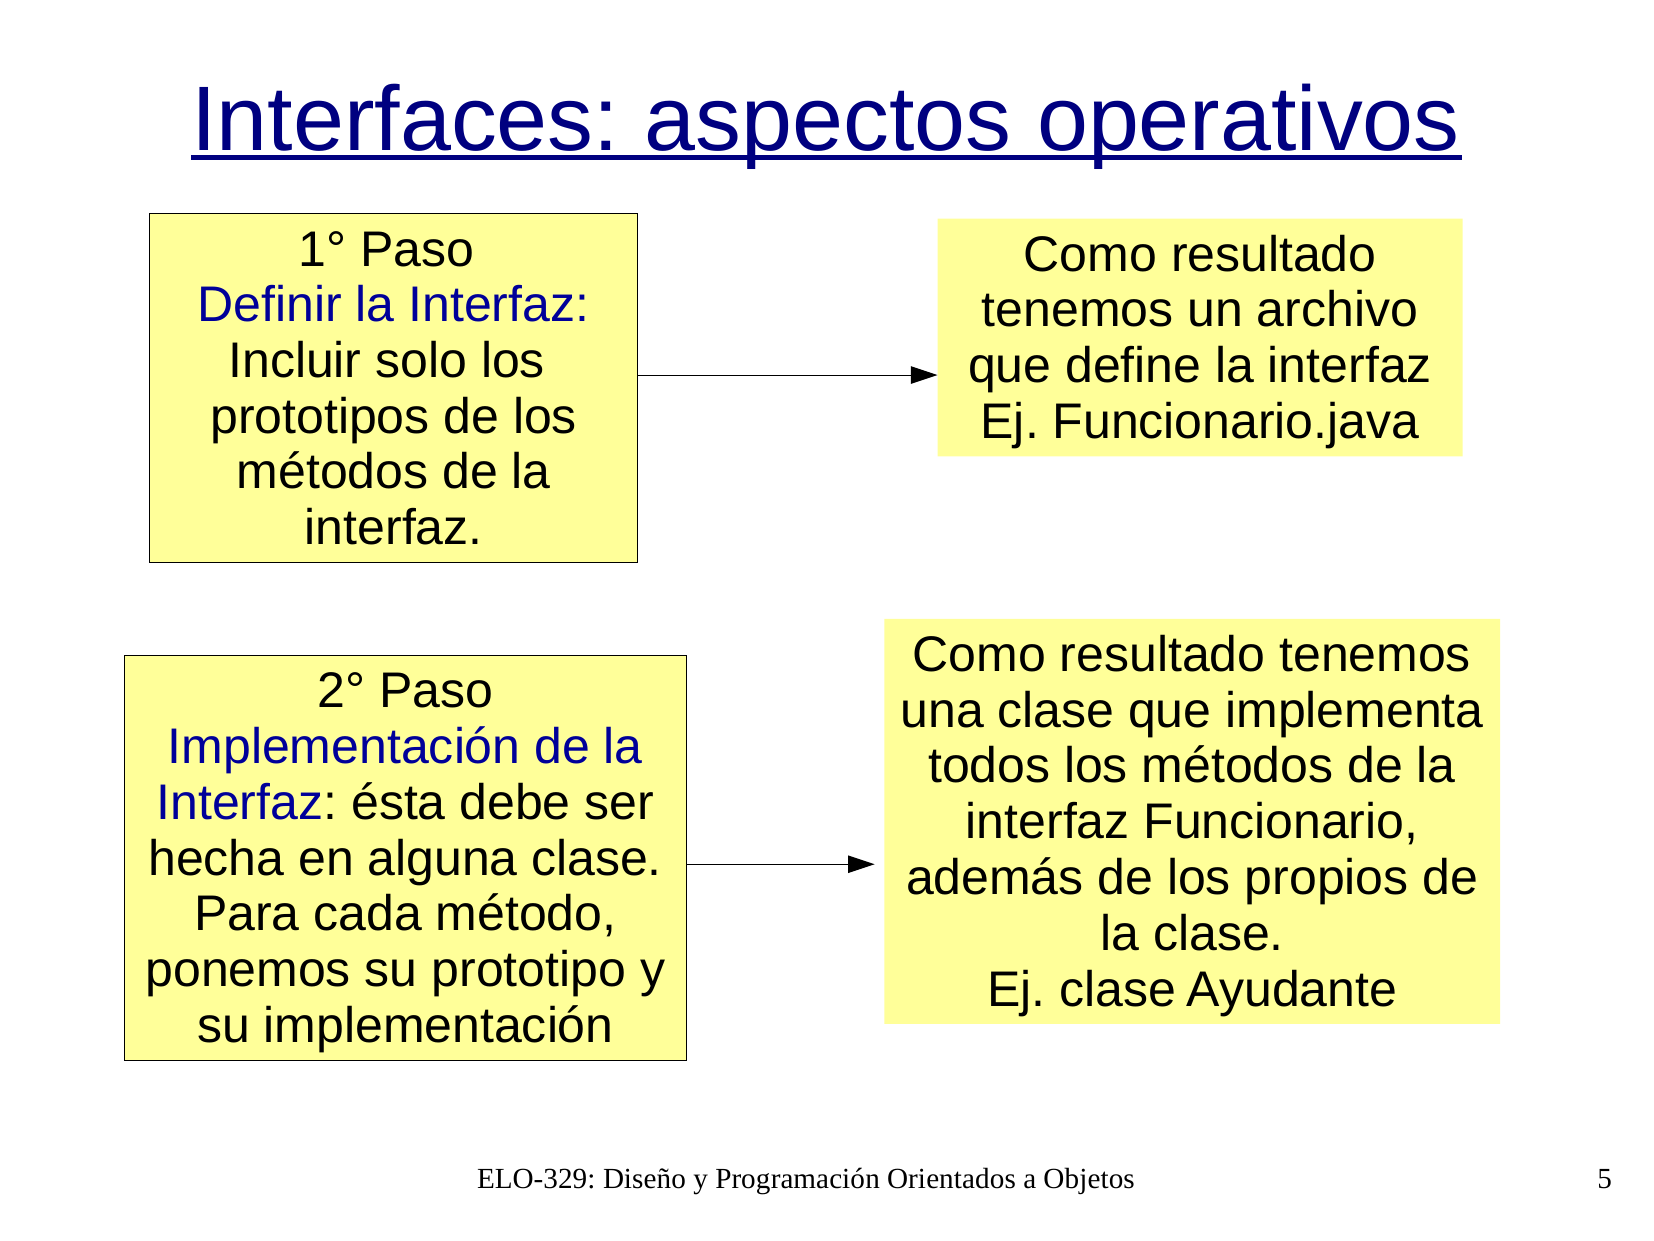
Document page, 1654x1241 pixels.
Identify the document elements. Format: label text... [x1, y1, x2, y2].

text_box Como resultado tenemos una clase que implementa todos los métodos de la interfaz Funcionario, además de los propios de la clase. Ej. clase Ayudante [884, 618, 1501, 1024]
text_box 1° Paso Definir la Interfaz: Incluir solo los prototipos de los métodos de la interfaz. [149, 213, 638, 563]
text_box 2° Paso Implementación de la Interfaz: ésta debe ser hecha en alguna clase. Para cada método, ponemos su prototipo y su implementación [124, 655, 687, 1061]
text_box Como resultado tenemos un archivo que define la interfaz Ej. Funcionario.java [937, 218, 1463, 457]
title Interfaces: aspectos operativos [82, 49, 1571, 188]
